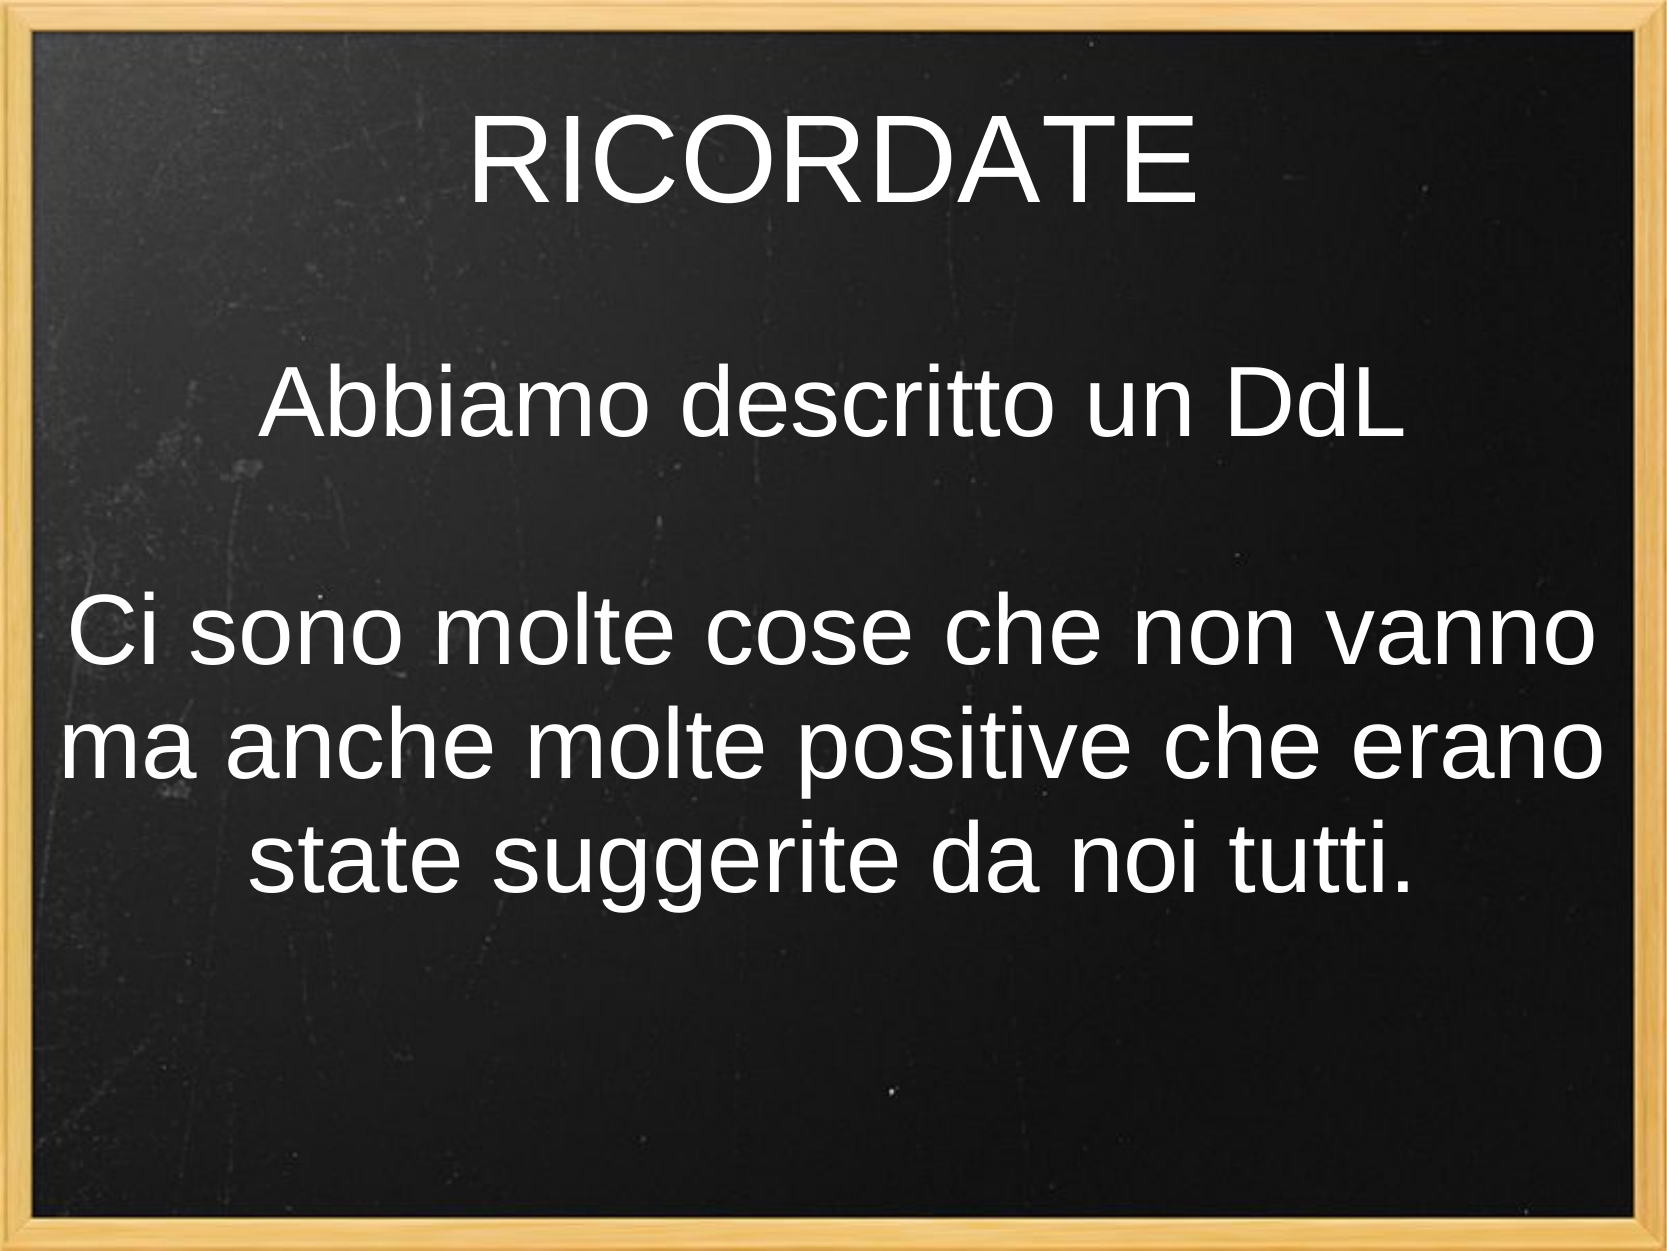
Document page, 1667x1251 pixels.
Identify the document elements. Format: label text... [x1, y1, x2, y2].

picture [0, 0, 1667, 1251]
text_box RICORDATE Abbiamo descritto un DdL Ci sono molte cose che non vanno ma anche molte positive che erano state suggerite da noi tutti. [35, 88, 1630, 915]
